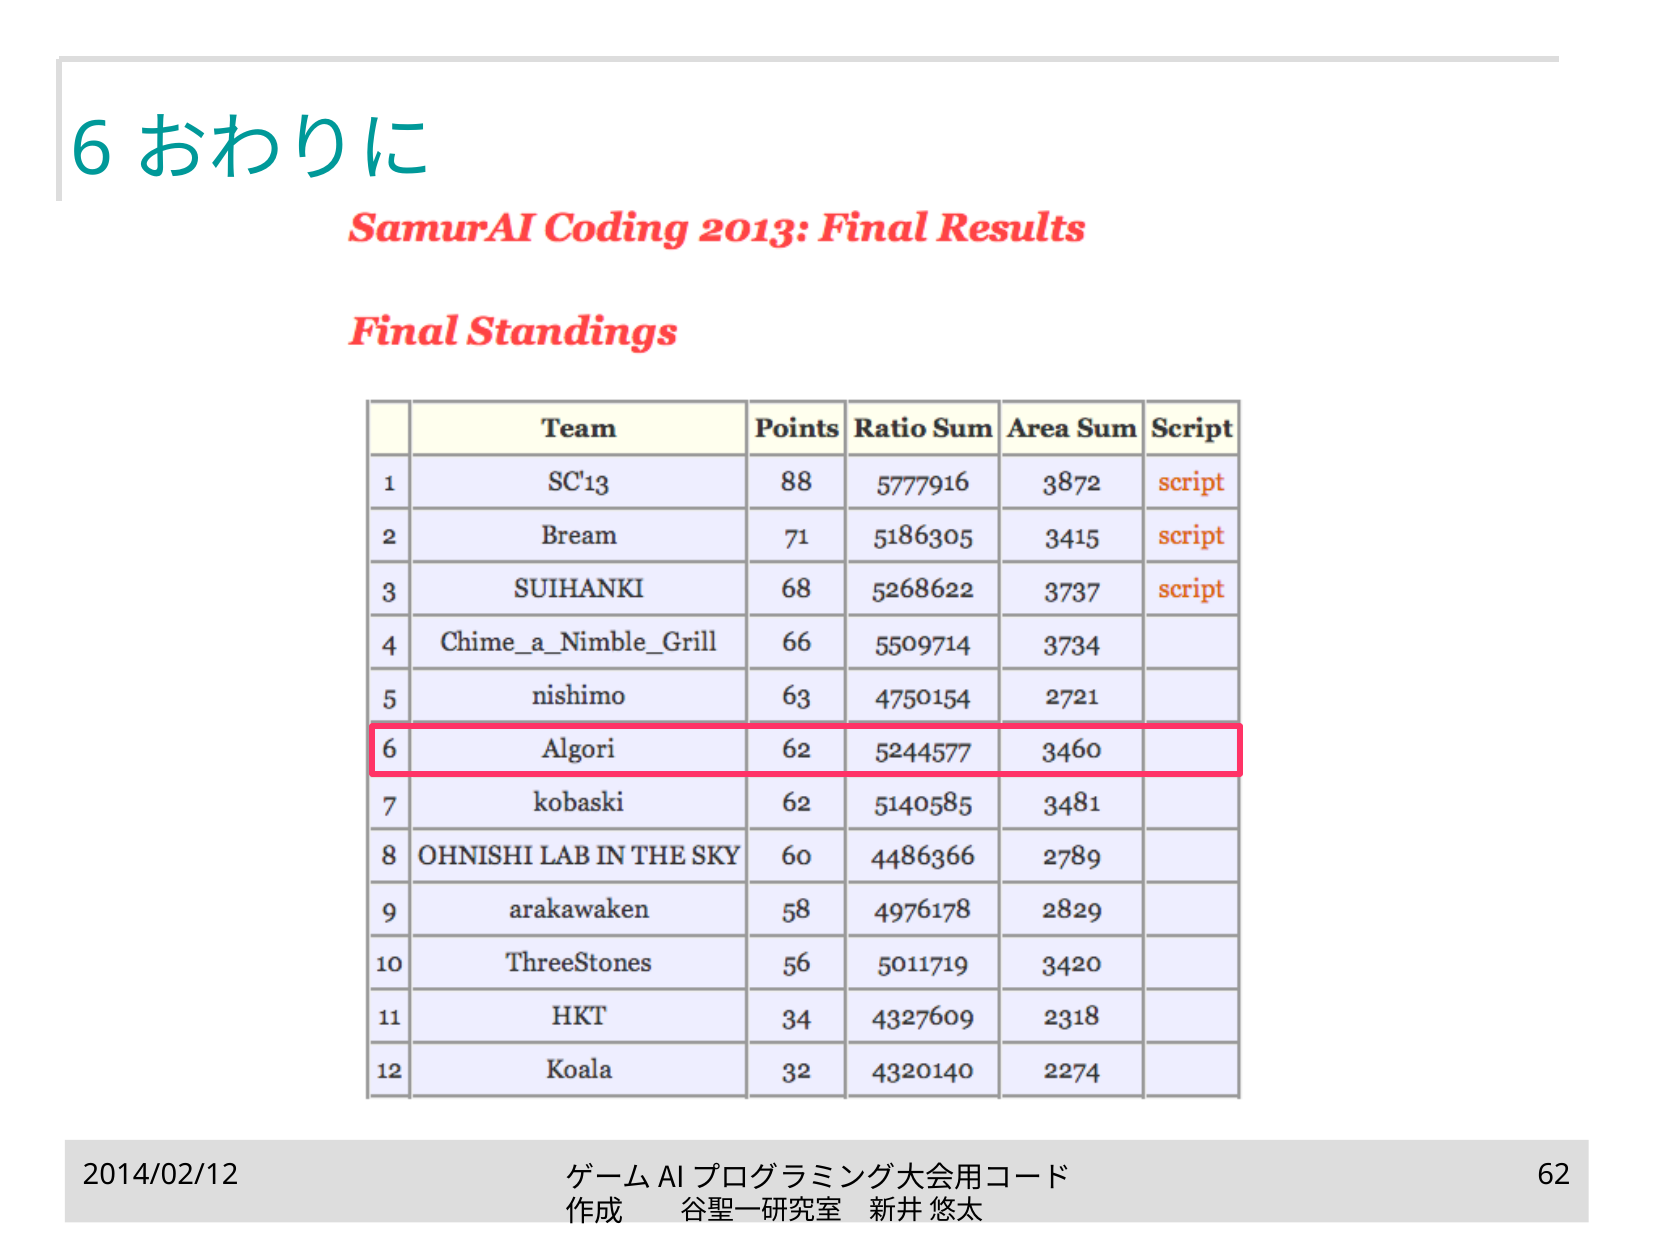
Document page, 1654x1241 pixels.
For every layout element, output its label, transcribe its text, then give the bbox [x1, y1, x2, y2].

picture [329, 188, 1325, 1123]
title 6 おわりに [70, 104, 1560, 180]
